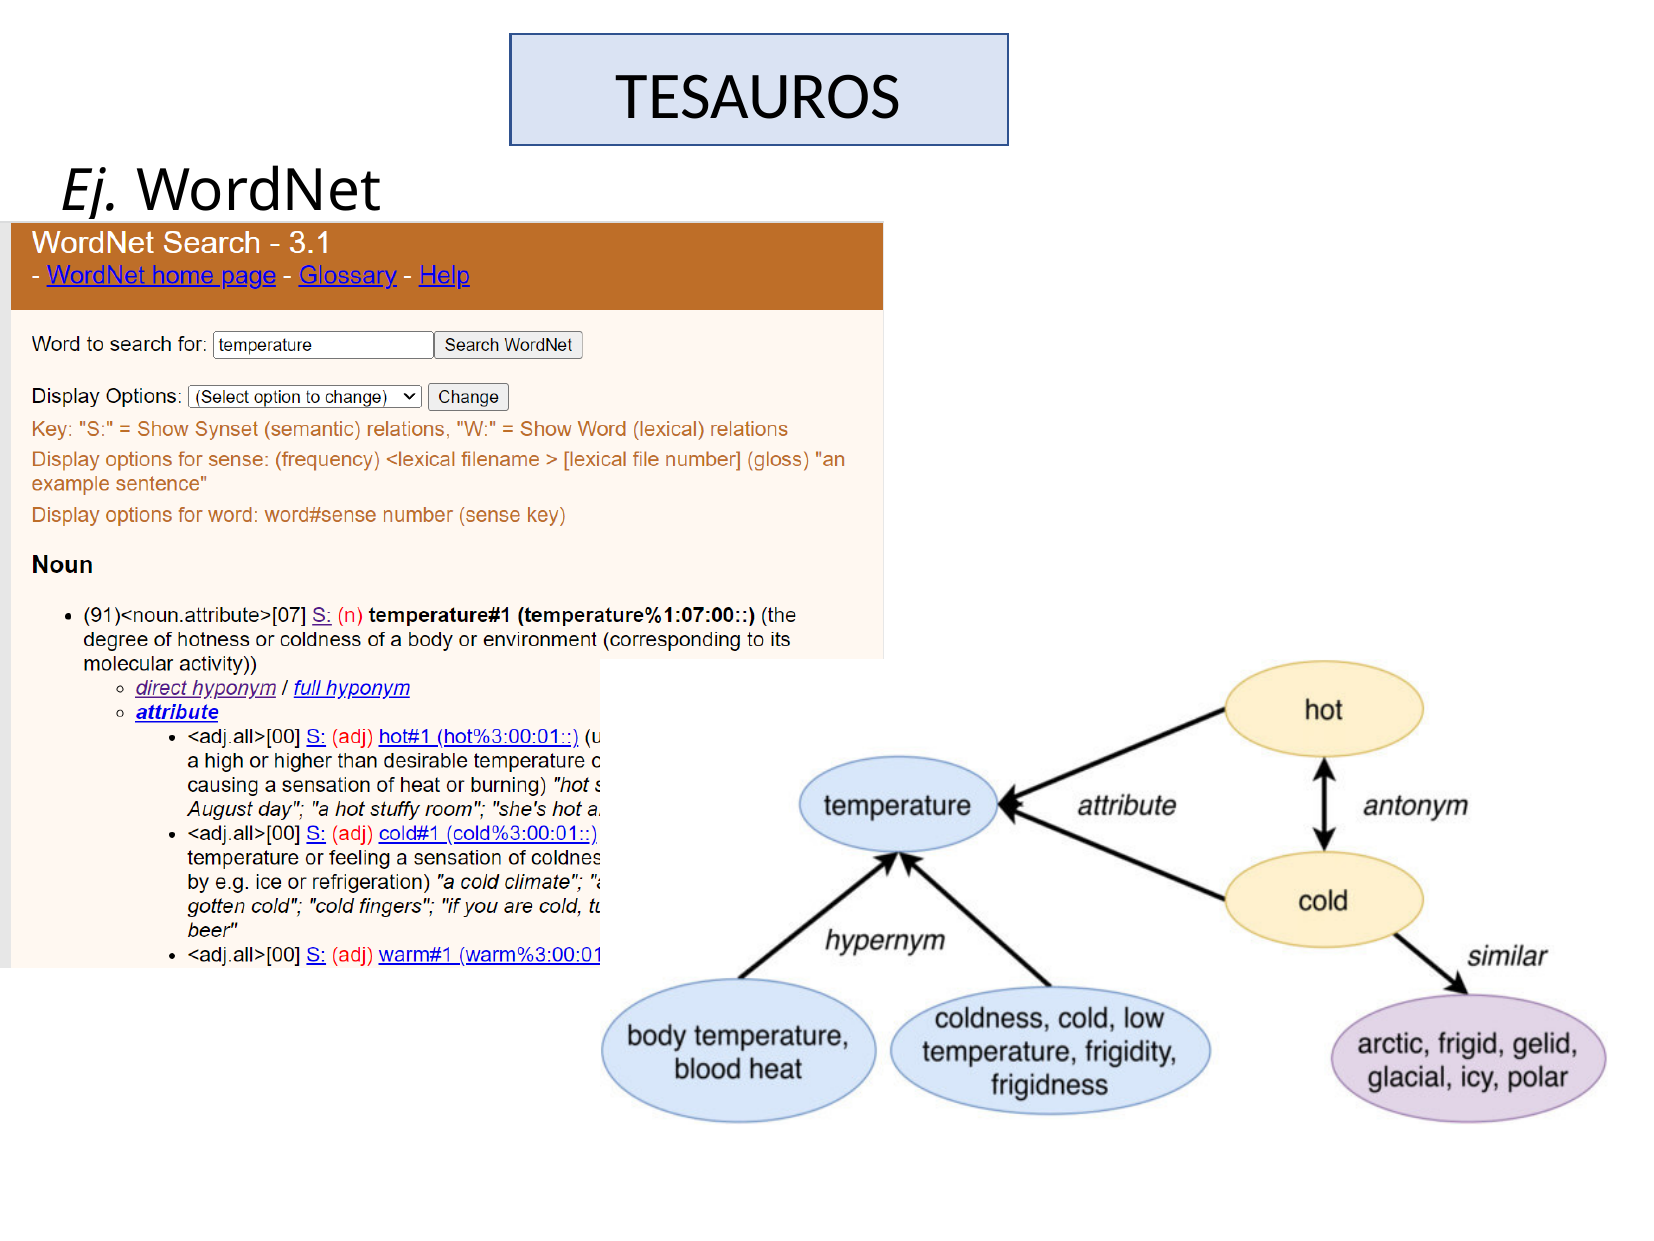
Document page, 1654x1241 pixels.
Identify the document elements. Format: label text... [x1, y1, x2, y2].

text_box [511, 34, 1008, 145]
picture [0, 219, 1608, 1125]
text_box TESAUROS [600, 44, 1053, 141]
text_box Ej. WordNet [45, 144, 1562, 655]
